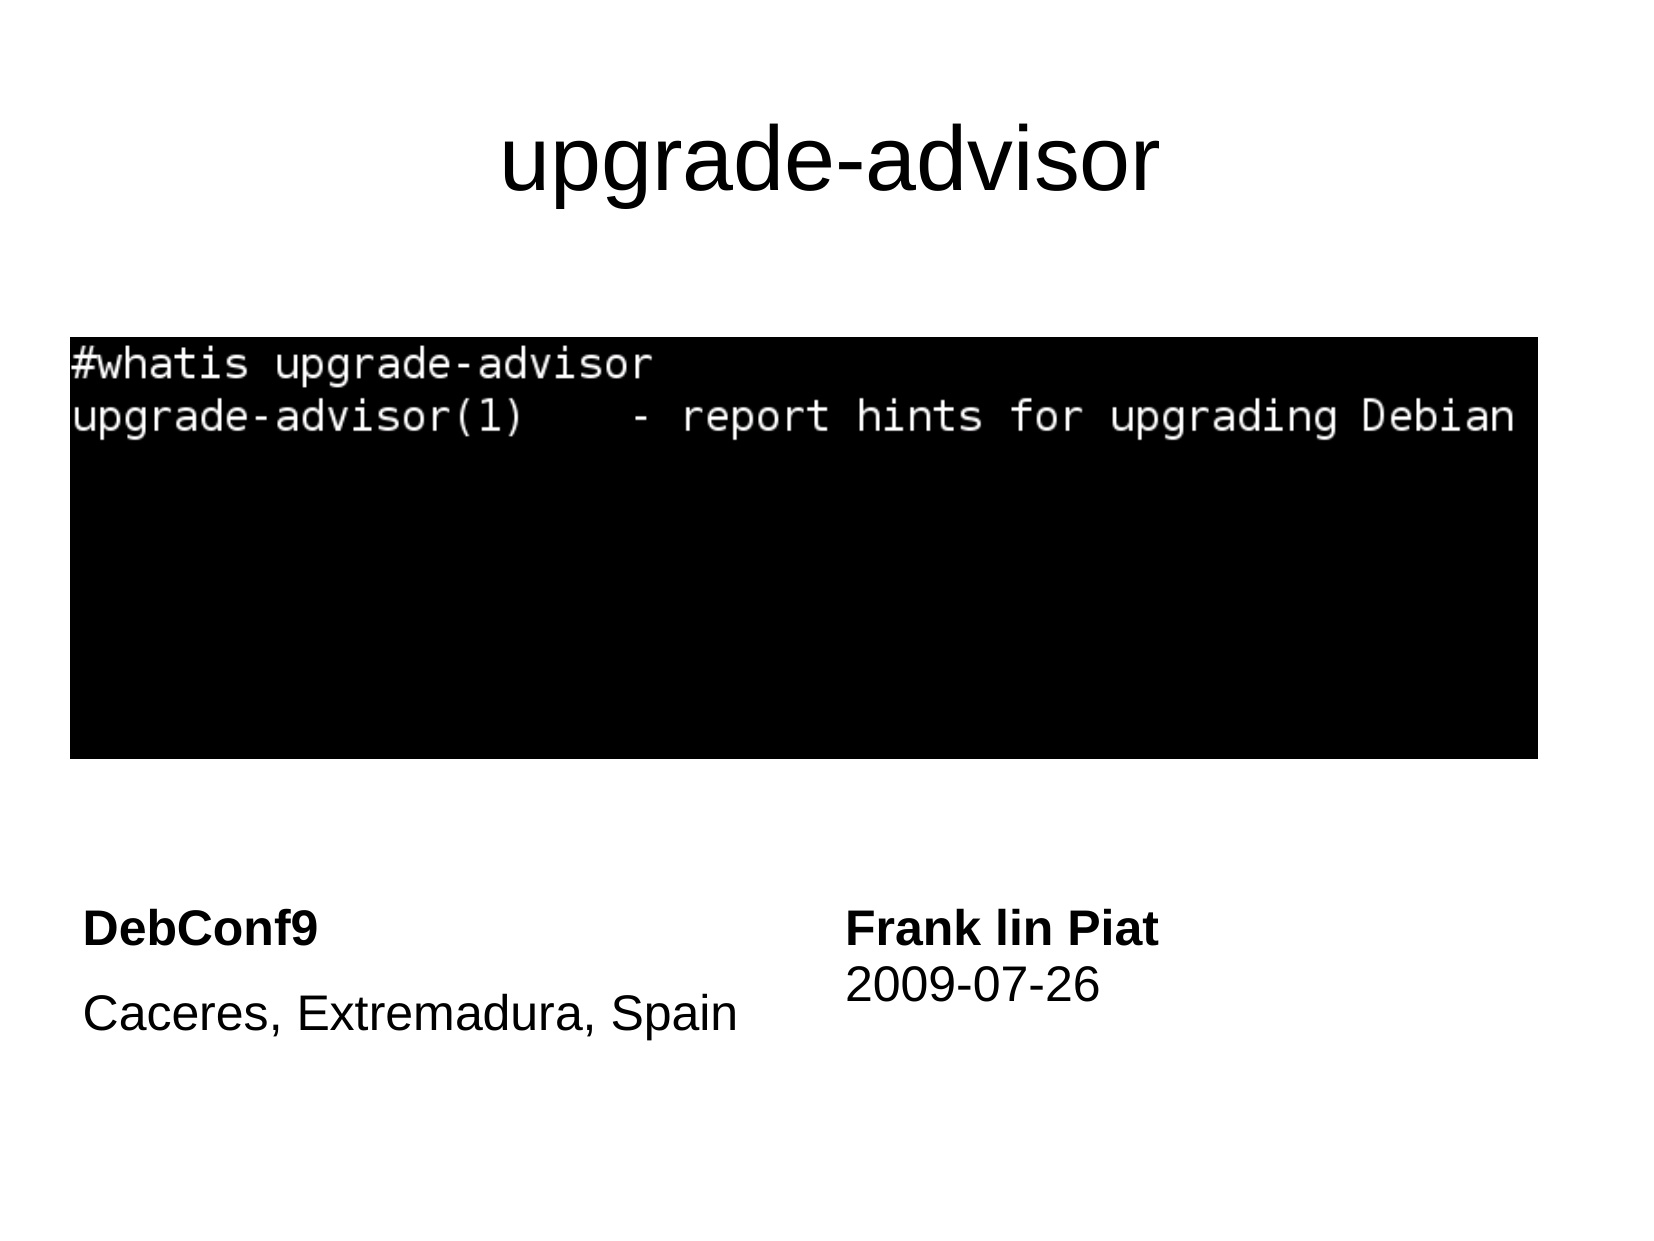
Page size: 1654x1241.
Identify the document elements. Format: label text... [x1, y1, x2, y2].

list Frank lin Piat 2009-07-26 [845, 900, 1572, 1241]
title upgrade-advisor [86, 55, 1576, 263]
list DebConf9 Caceres, Extremadura, Spain [82, 900, 809, 1241]
picture [70, 337, 1538, 759]
